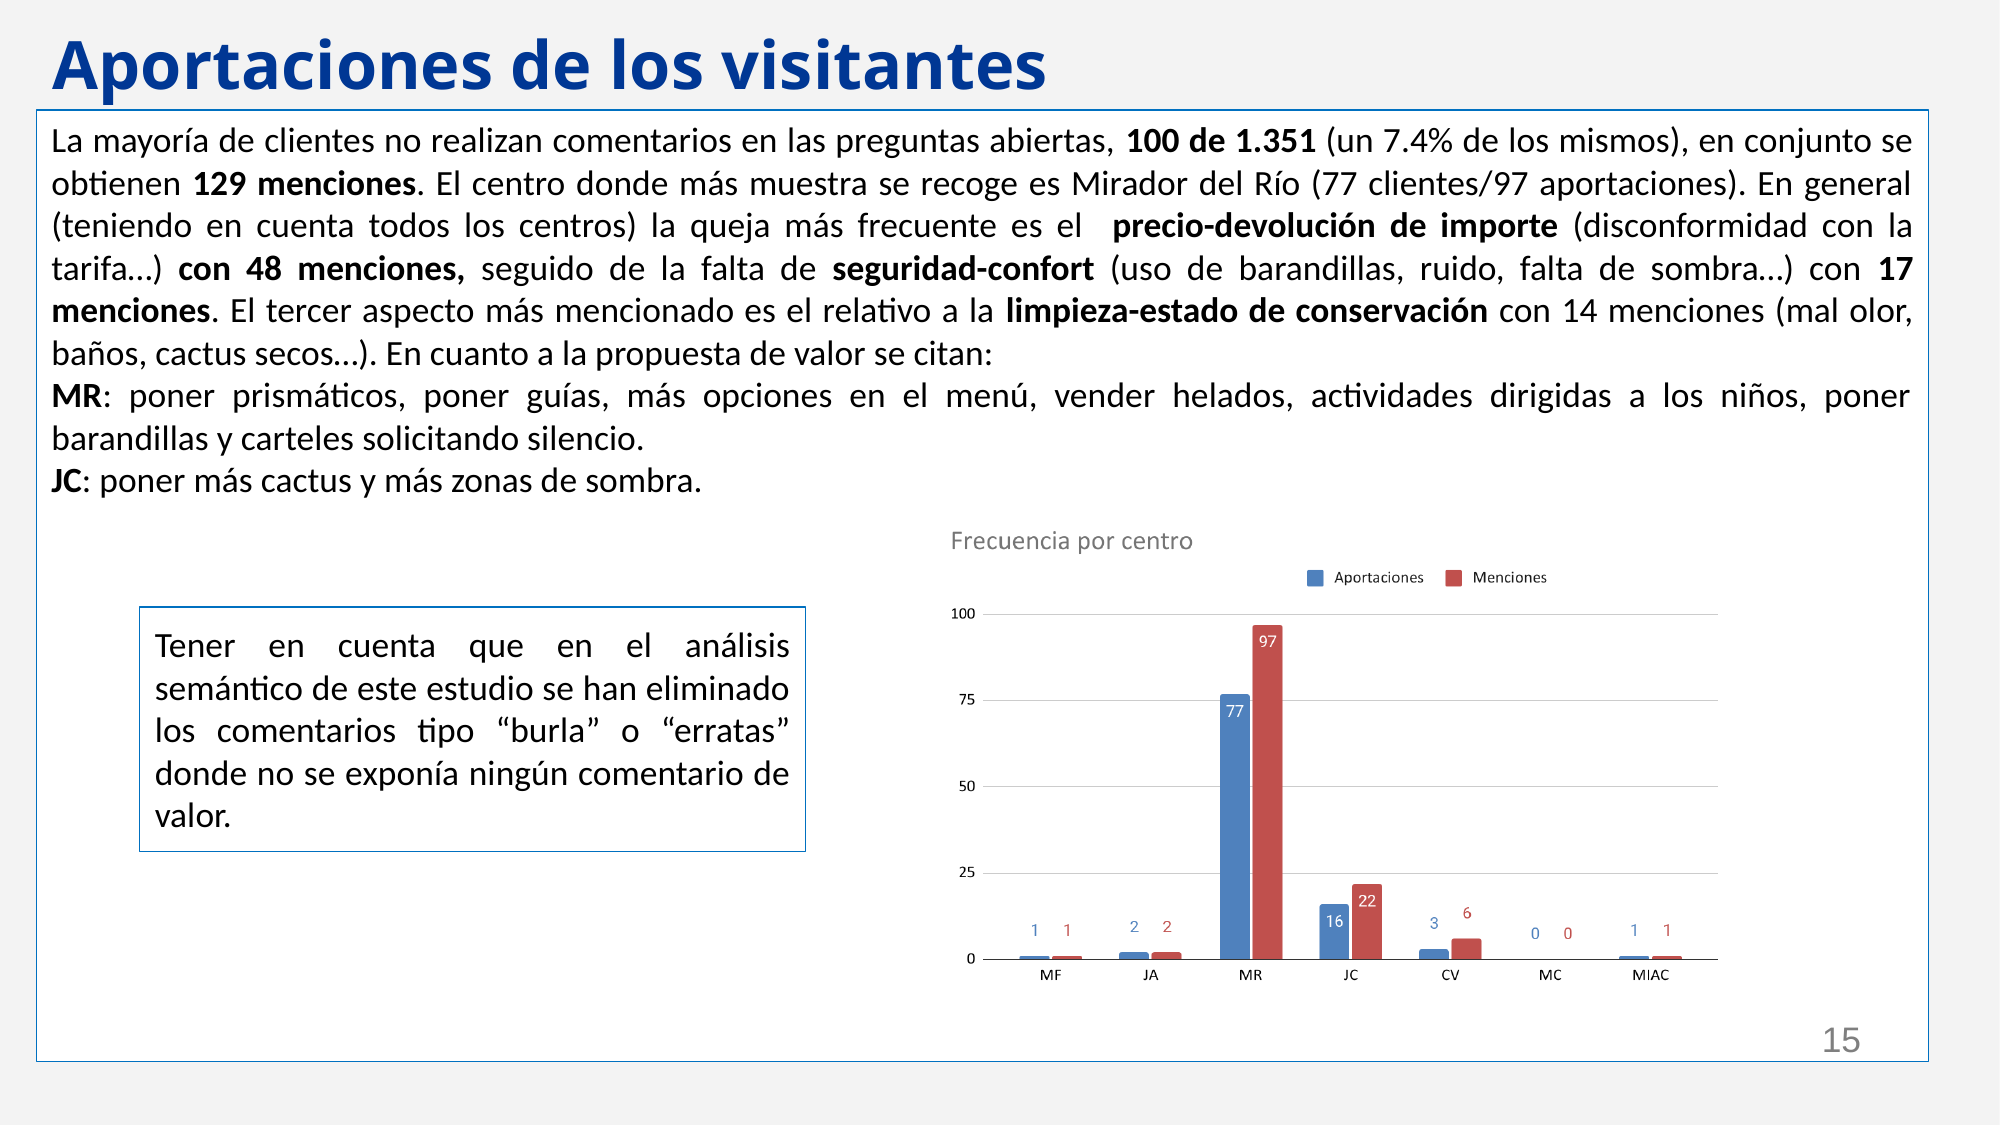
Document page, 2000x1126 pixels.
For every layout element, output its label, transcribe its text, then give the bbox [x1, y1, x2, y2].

text_box La mayoría de clientes no realizan comentarios en las preguntas abiertas, 100 de 1.351 (un 7.4% de los mismos), en conjunto se obtienen 129 menciones. El centro donde más muestra se recoge es Mirador del Río (77 clientes/97 aportaciones). En general (teniendo en cuenta todos los centros) la queja más frecuente es el precio-devolución de importe (disconformidad con la tarifa…) con 48 menciones, seguido de la falta de seguridad-confort (uso de barandillas, ruido, falta de sombra…) con 17 menciones. El tercer aspecto más mencionado es el relativo a la limpieza-estado de conservación con 14 menciones (mal olor, baños, cactus secos…). En cuanto a la propuesta de valor se citan: MR: poner prismáticos, poner guías, más opciones en el menú, vender helados, actividades dirigidas a los niños, poner barandillas y carteles solicitando silencio. JC: poner más cactus y más zonas de sombra. [36, 109, 1929, 1062]
picture [925, 503, 1743, 1009]
slide_number <number> [1412, 1008, 1880, 1069]
text_box Aportaciones de los visitantes [52, 0, 1945, 126]
text_box Tener en cuenta que en el análisis semántico de este estudio se han eliminado los comentarios tipo “burla” o “erratas” donde no se exponía ningún comentario de valor. [139, 607, 806, 852]
